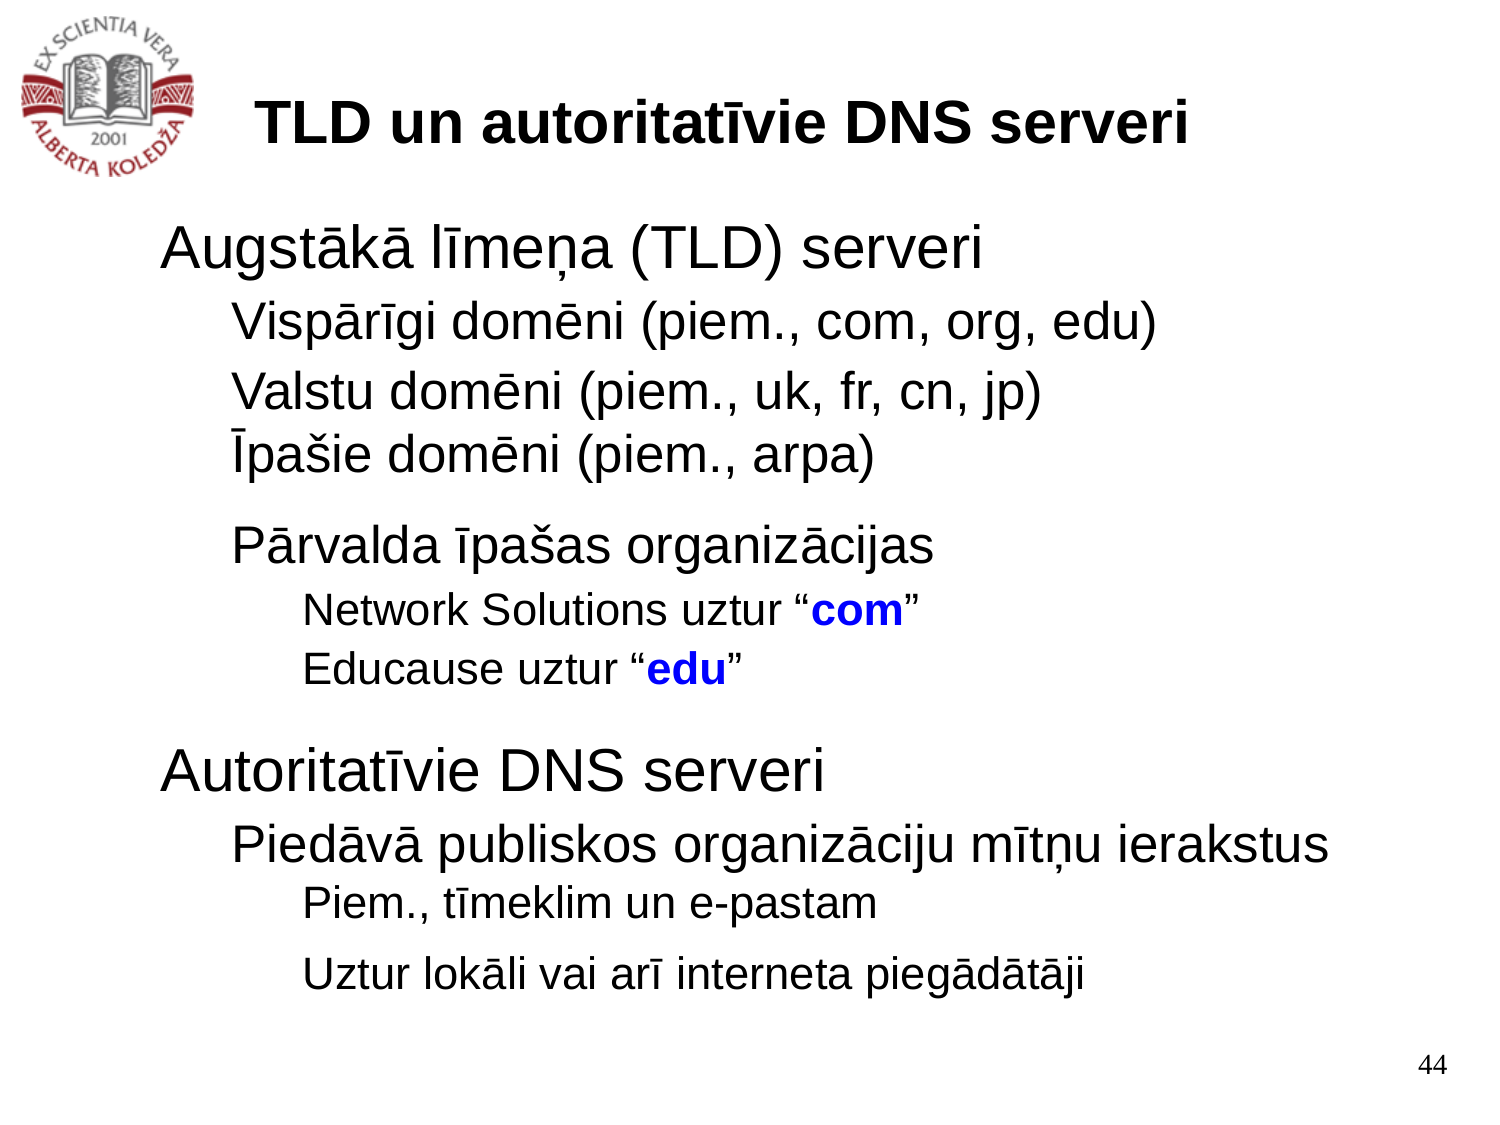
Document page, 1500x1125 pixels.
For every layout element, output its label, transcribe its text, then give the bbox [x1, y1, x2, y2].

picture [21, 16, 194, 177]
title TLD un autoritatīvie DNS serveri [50, 62, 1374, 175]
list Augstākā līmeņa (TLD) serveri Vispārīgi domēni (piem., com, org, edu) Valstu domēni (piem., uk, fr, cn, jp) Īpašie domēni (piem., arpa) Pārvalda īpašas organizācijas Network Solutions uztur “com” Educause uztur “edu” Autoritatīvie DNS serveri Piedāvā publiskos organizāciju mītņu ierakstus Piem., tīmeklim un e-pastam Uztur lokāli vai arī interneta piegādātāji [74, 200, 1463, 1101]
